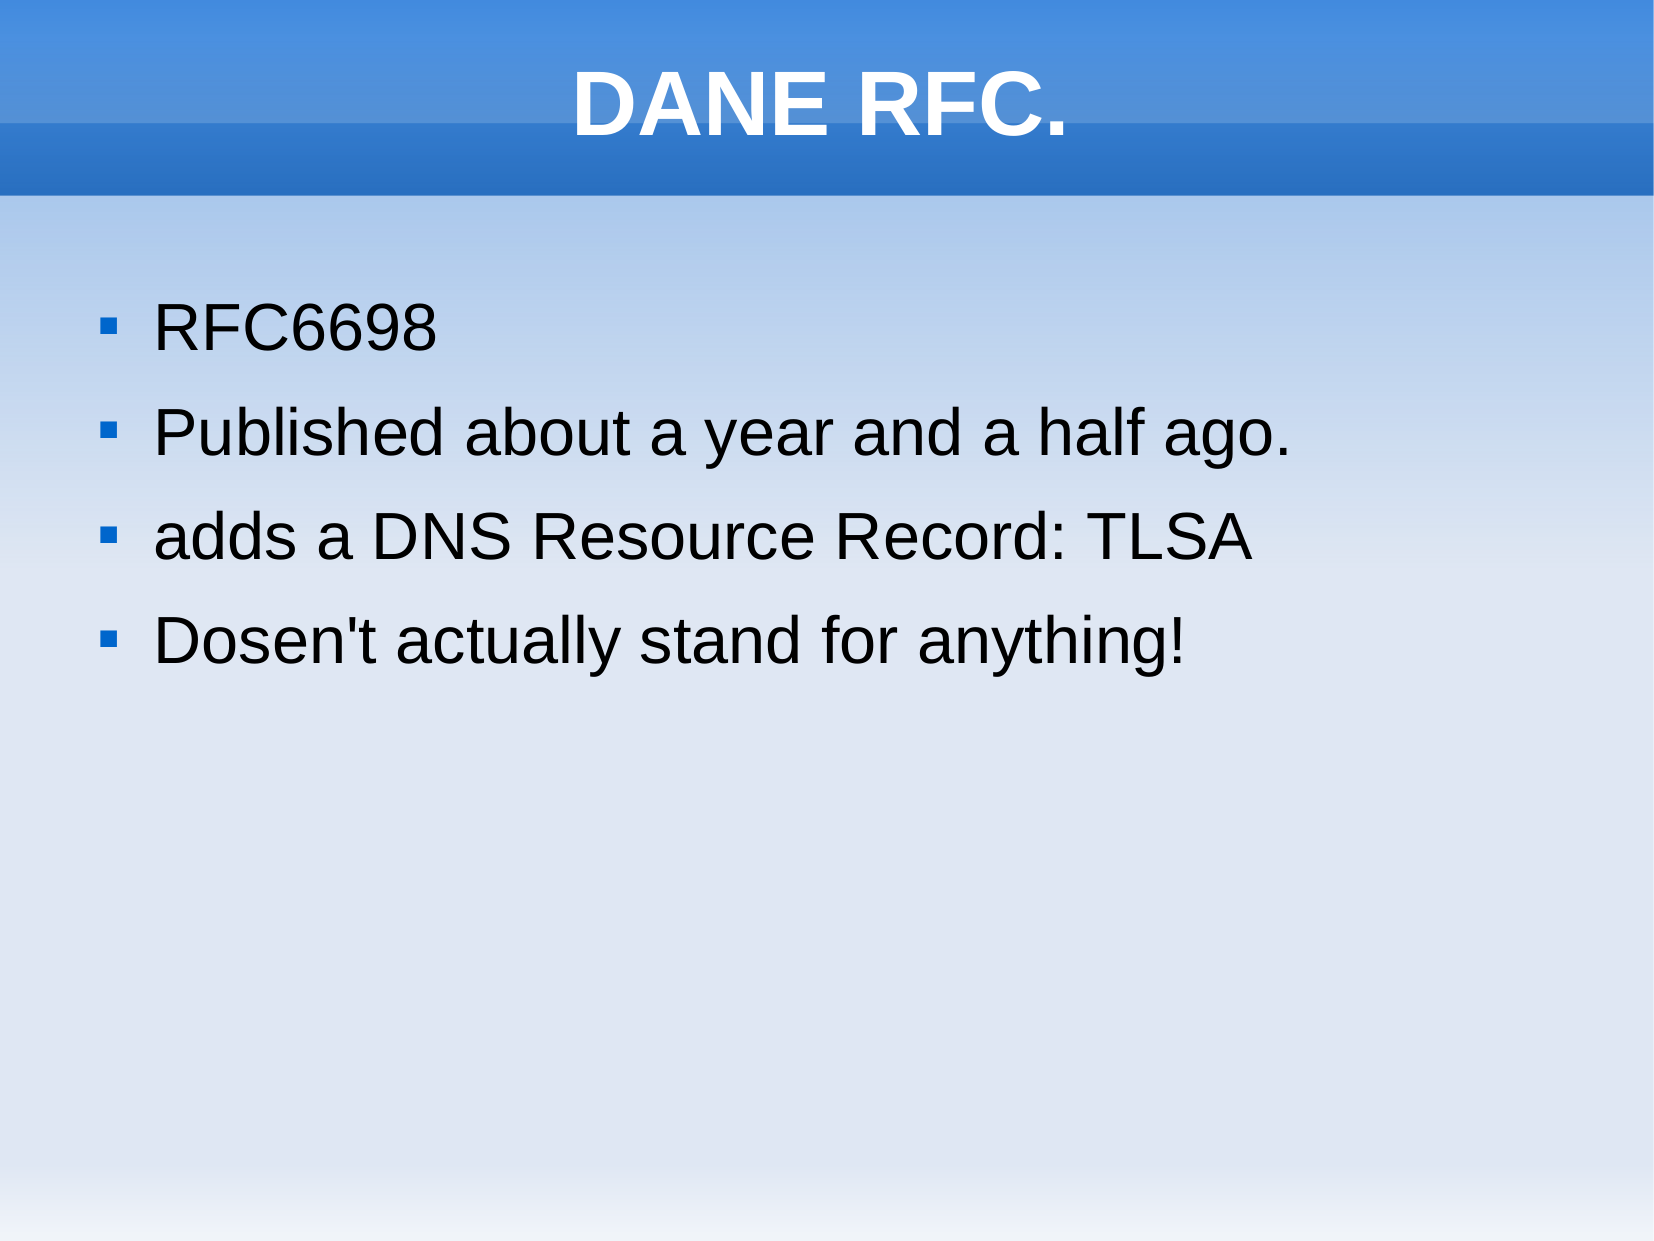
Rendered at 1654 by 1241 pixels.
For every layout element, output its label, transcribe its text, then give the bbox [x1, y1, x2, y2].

picture [0, 0, 1654, 1241]
list RFC6698 Published about a year and a half ago. adds a DNS Resource Record: TLSA Dosen't actually stand for anything! [82, 290, 1571, 1094]
title DANE RFC. [76, 7, 1565, 200]
